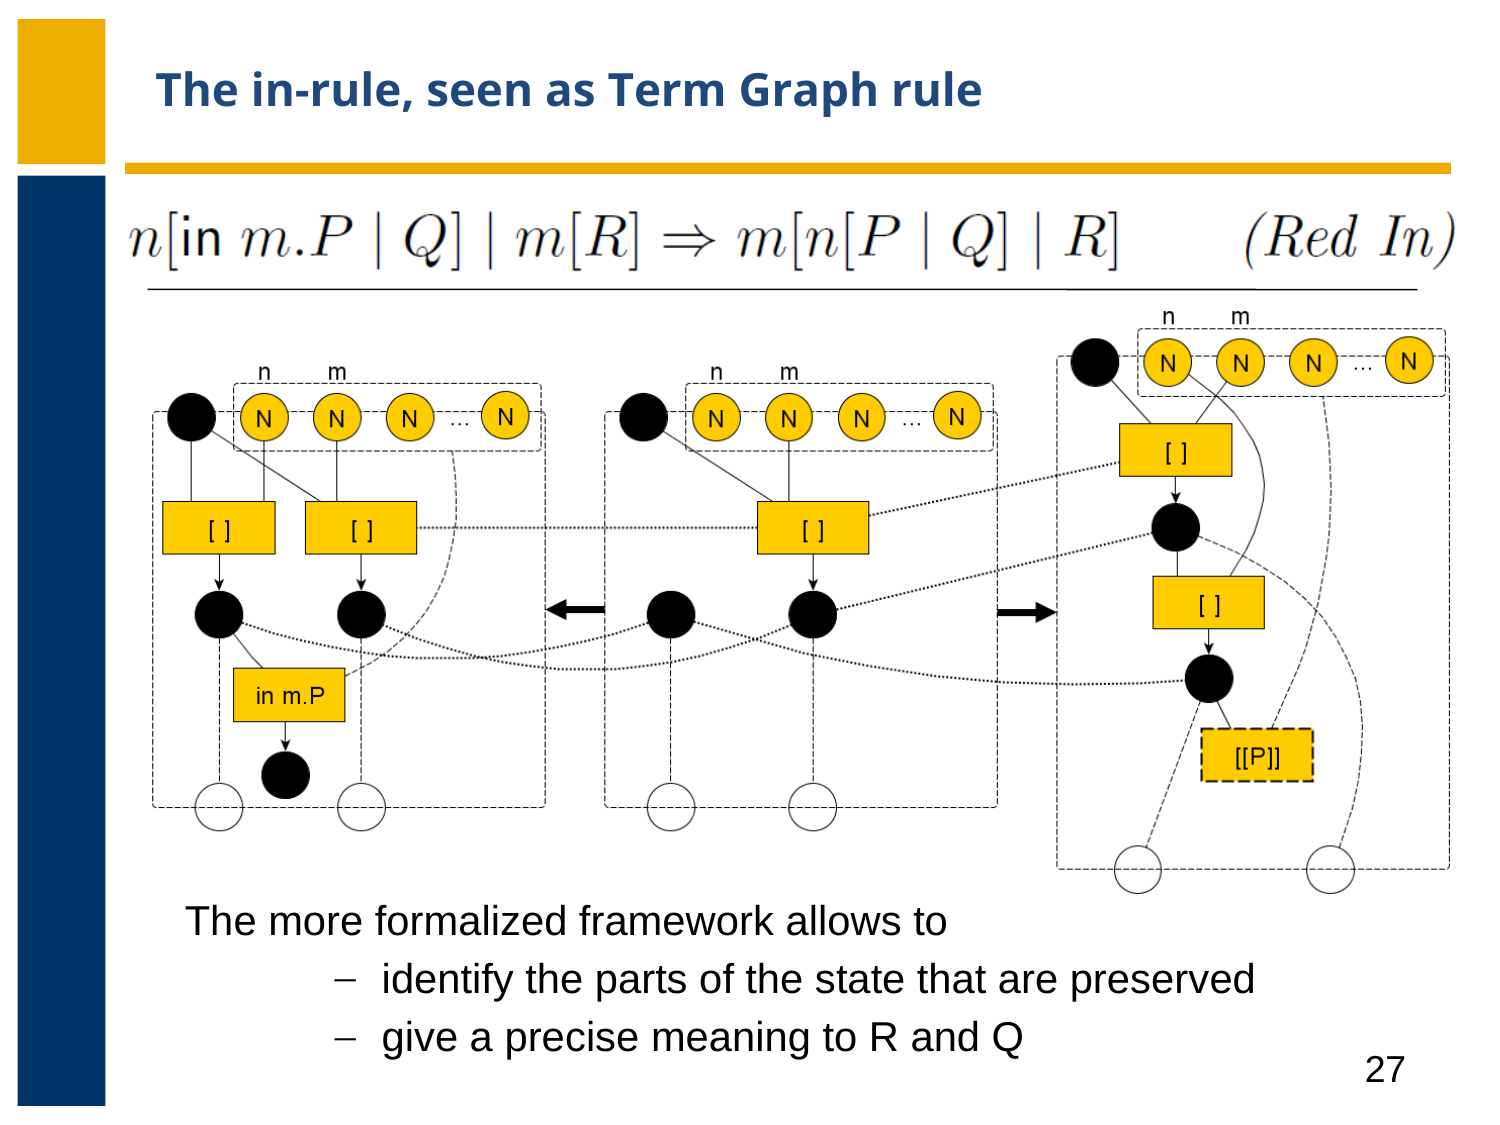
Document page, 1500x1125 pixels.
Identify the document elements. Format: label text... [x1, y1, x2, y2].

picture [124, 196, 1477, 279]
picture [134, 300, 1459, 903]
list The more formalized framework allows to identify the parts of the state that are preserved give a precise meaning to R and Q [170, 885, 1483, 1123]
title The in-rule, seen as Term Graph rule [140, 24, 1447, 152]
